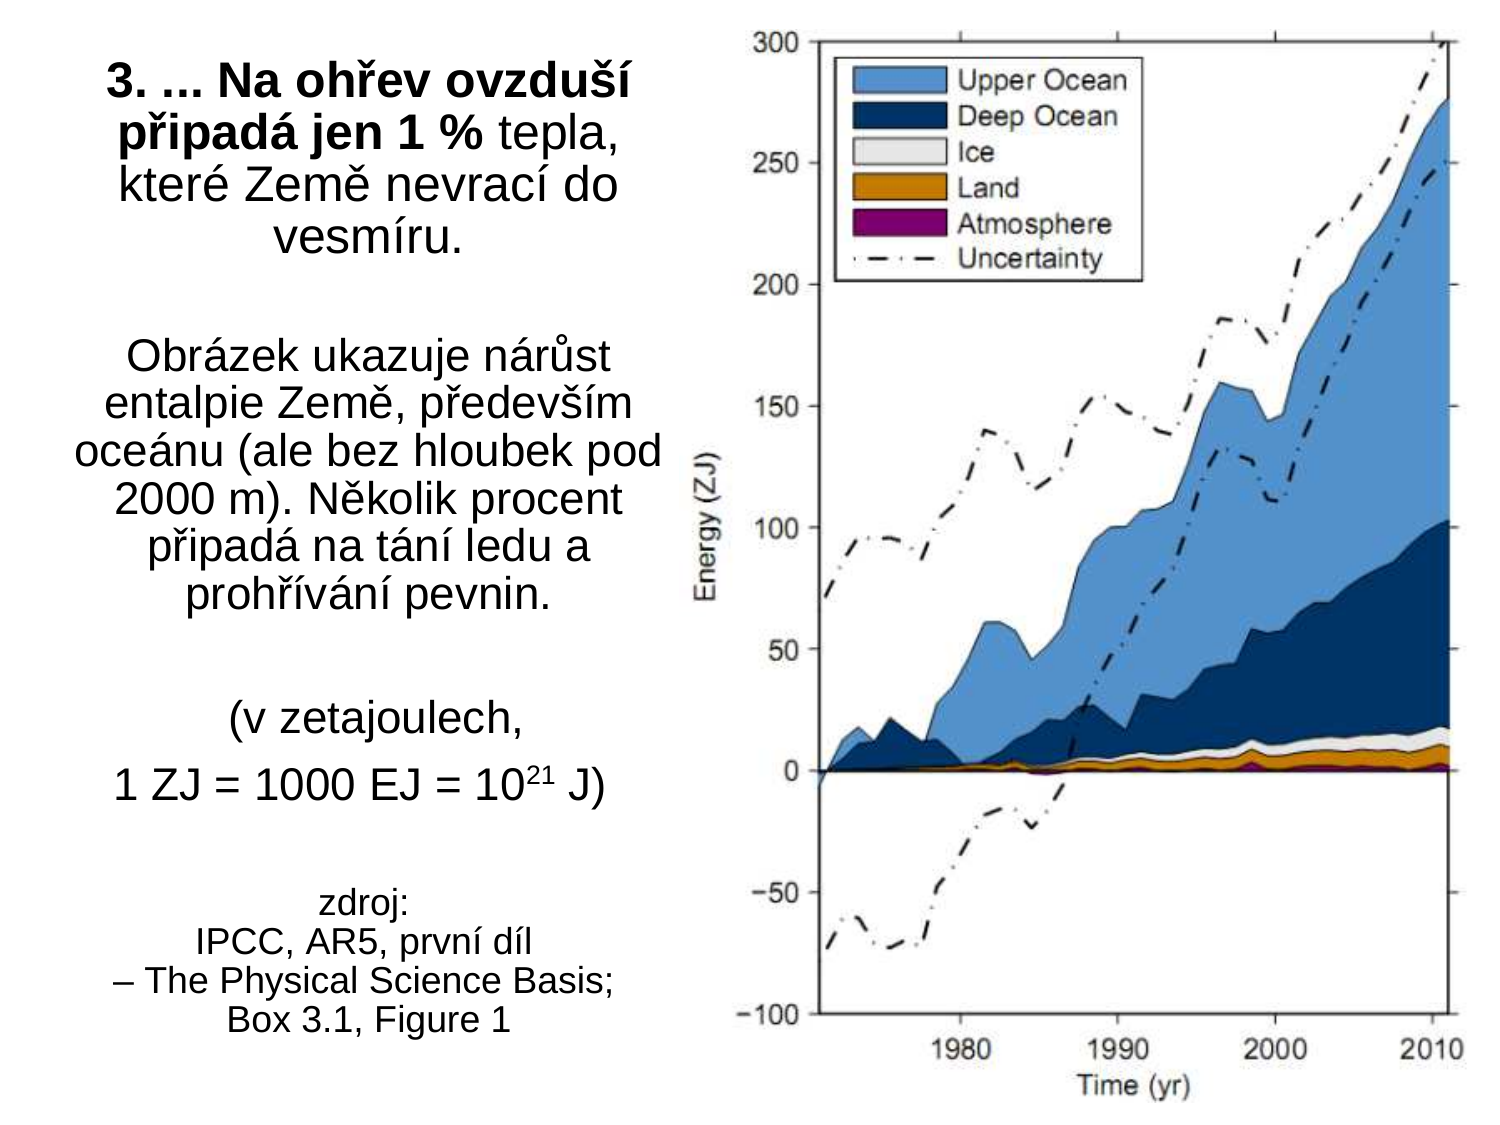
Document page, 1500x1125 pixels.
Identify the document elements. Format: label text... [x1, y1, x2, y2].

picture [679, 29, 1472, 1103]
title 3. ... Na ohřev ovzduší připadá jen 1 % tepla, které Země nevrací do vesmíru. Obrázek ukazuje nárůst entalpie Země, především oceánu (ale bez hloubek pod 2000 m). Několik procent připadá na tání ledu a prohřívání pevnin. (v zetajoulech, 1 ZJ = 1000 EJ = 1021 J) zdroj: IPCC, AR5, první díl – The Physical Science Basis; Box 3.1, Figure 1 [59, 29, 680, 1114]
